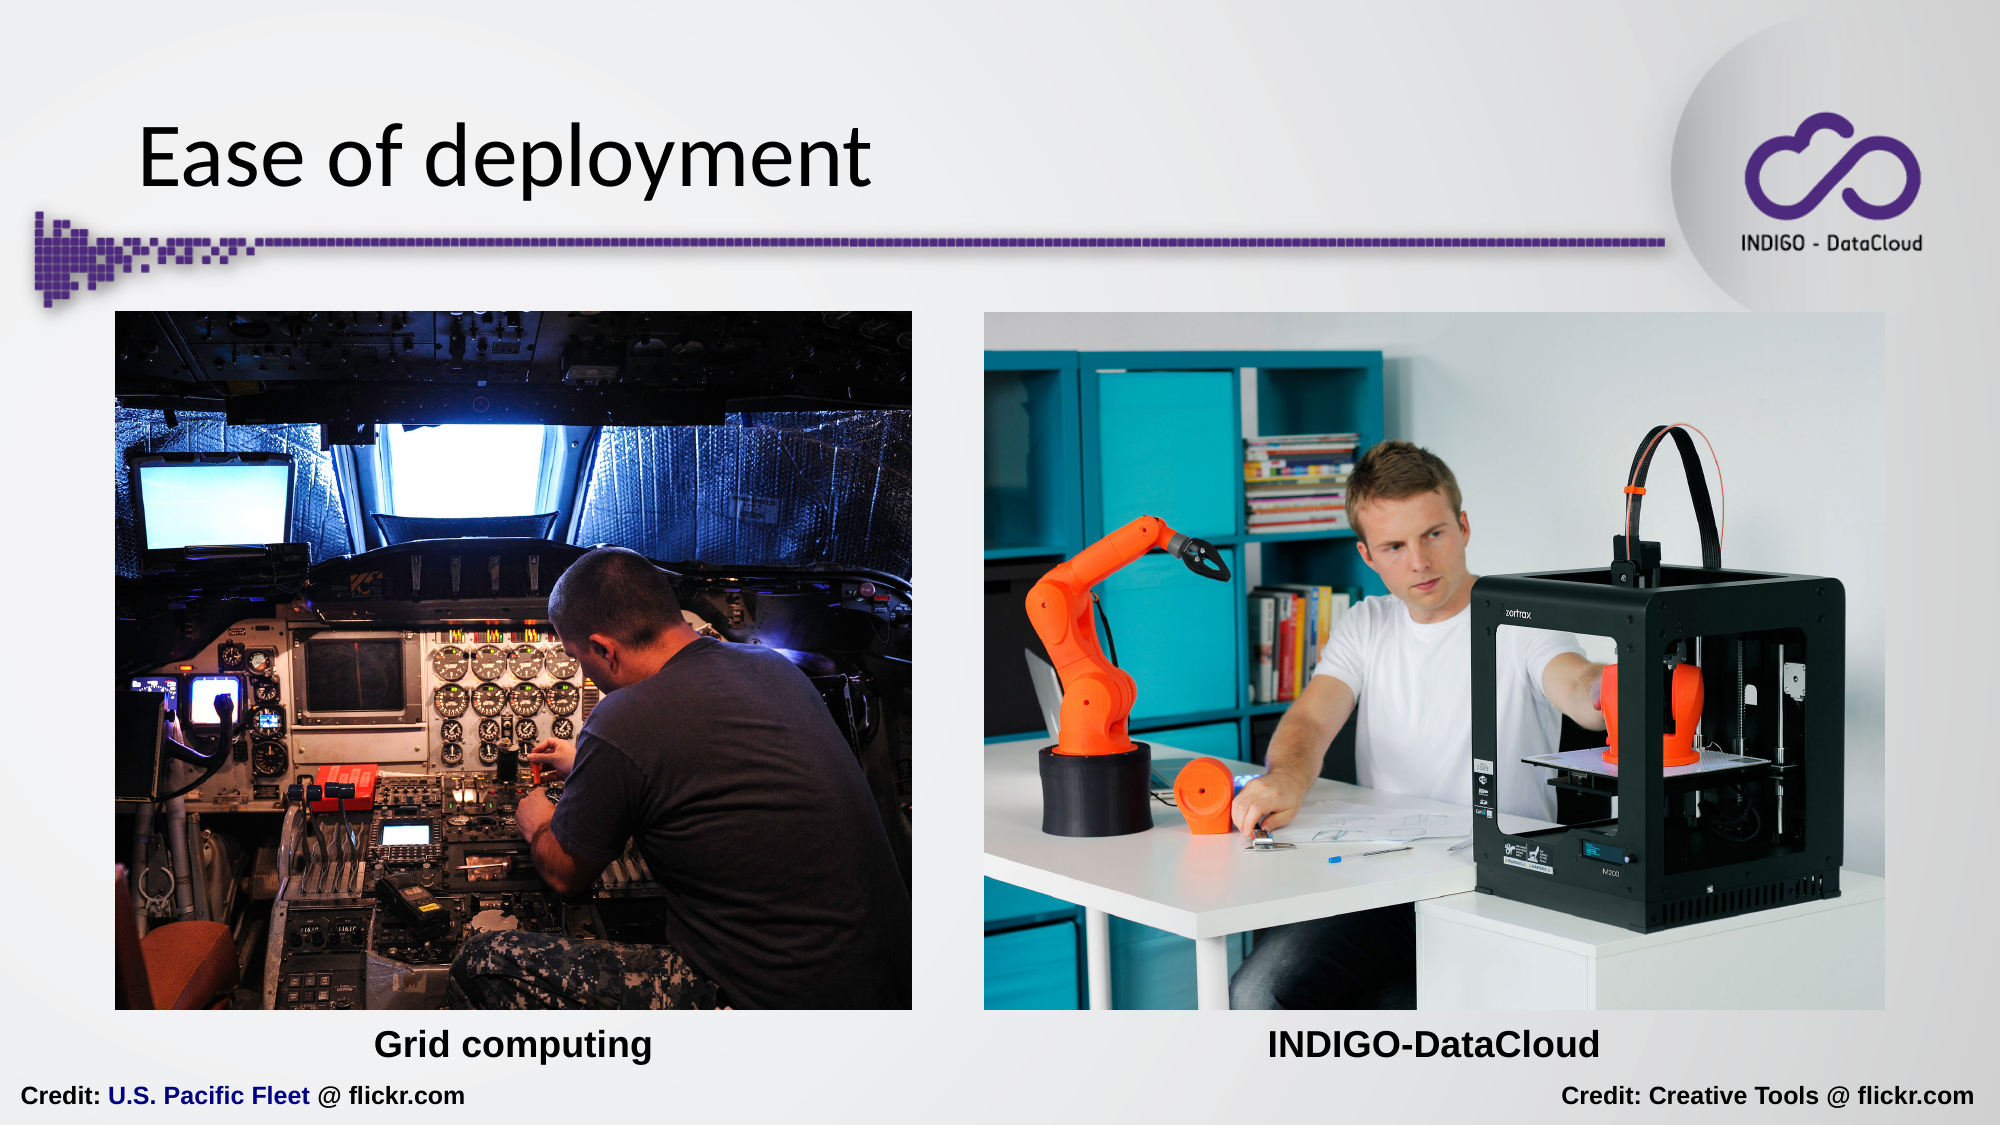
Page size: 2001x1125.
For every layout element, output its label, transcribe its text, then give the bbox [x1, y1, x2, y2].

text_box Credit: U.S. Pacific Fleet @ flickr.com [5, 1074, 514, 1125]
picture [0, 0, 2000, 1125]
title Ease of deployment [137, 55, 1863, 273]
text_box Grid computing [358, 1015, 669, 1073]
text_box Credit: Creative Tools @ flickr.com [1482, 1074, 1991, 1125]
text_box INDIGO-DataCloud [1252, 1015, 1617, 1073]
